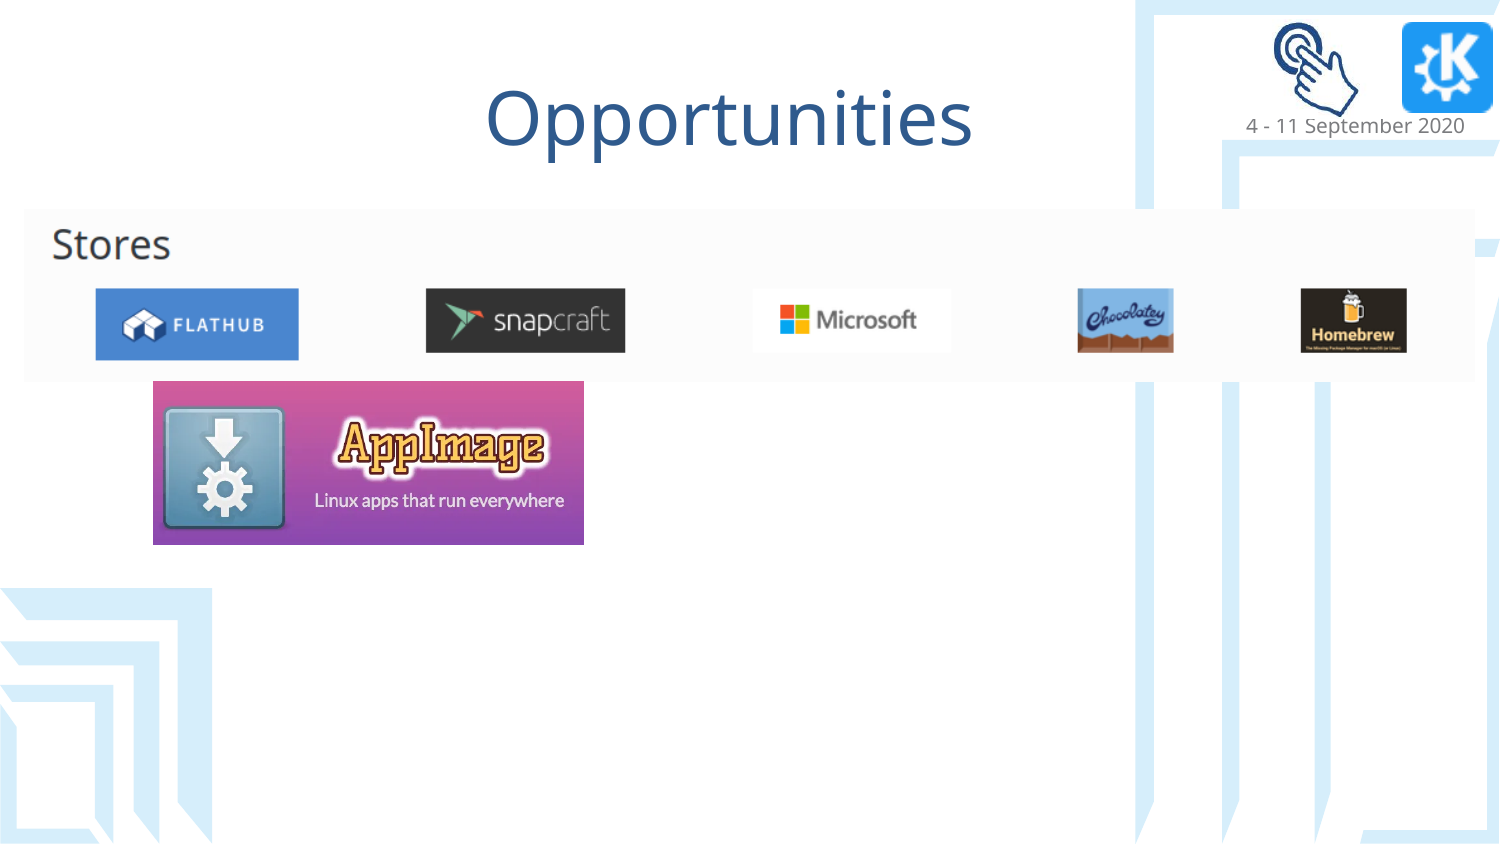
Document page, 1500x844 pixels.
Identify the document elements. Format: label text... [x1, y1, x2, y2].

title Opportunities [30, 46, 1429, 185]
picture [24, 209, 1475, 546]
picture [1242, 19, 1390, 46]
picture [1402, 22, 1493, 113]
